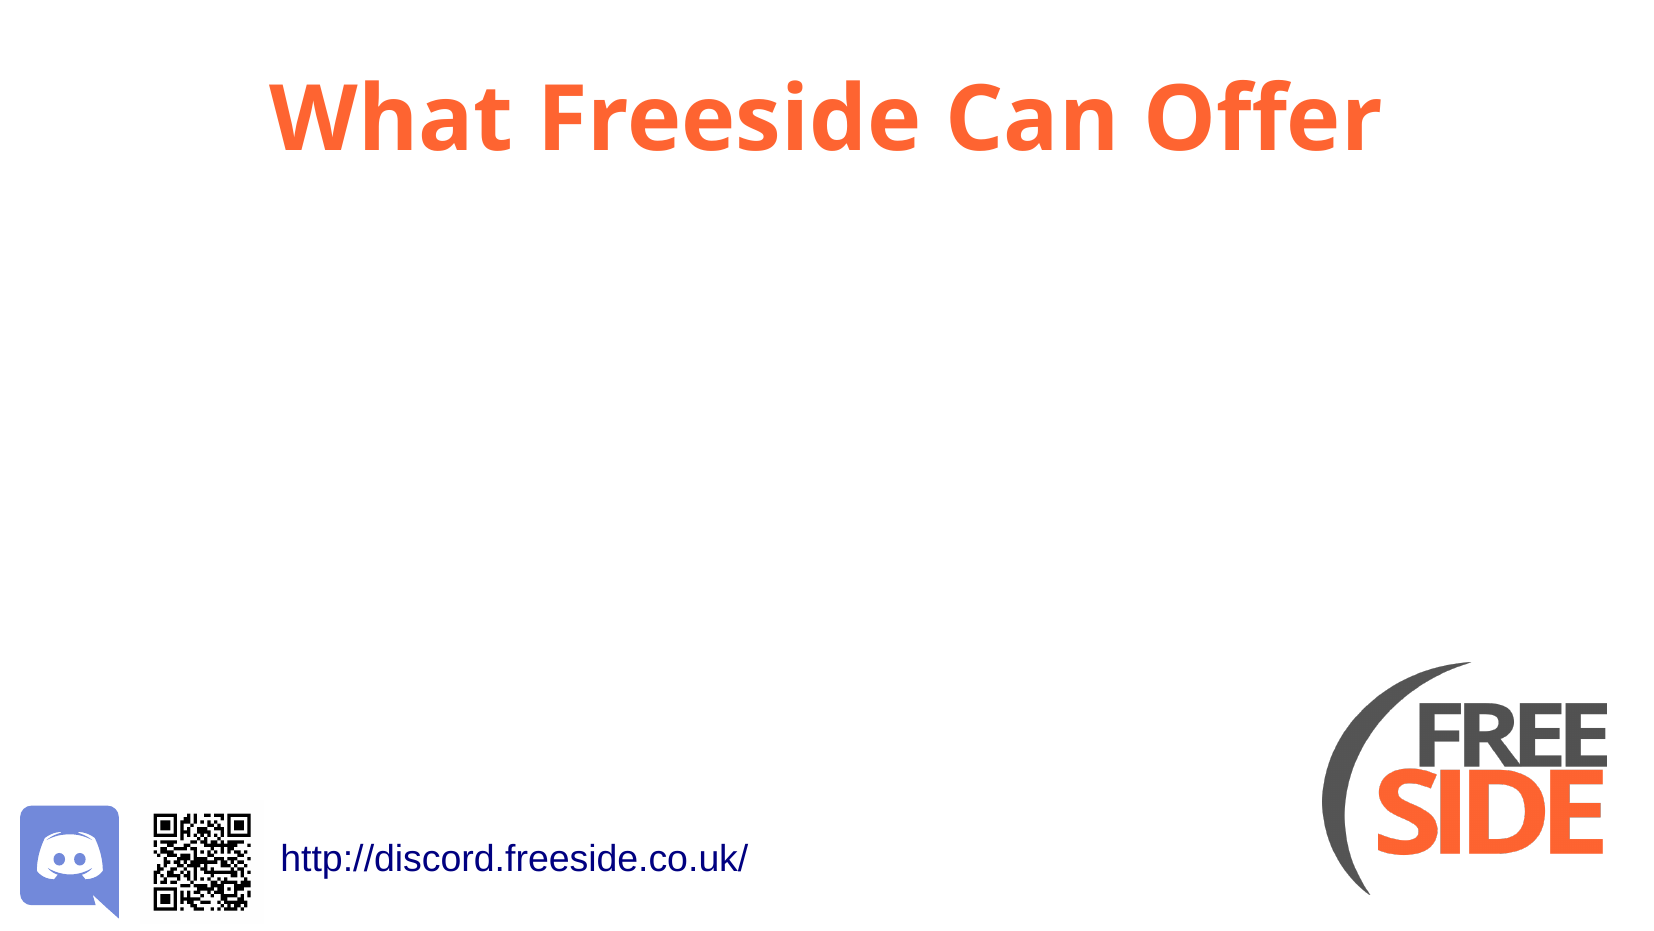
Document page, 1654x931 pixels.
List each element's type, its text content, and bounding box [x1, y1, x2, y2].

picture [1322, 662, 1607, 895]
picture [140, 800, 264, 924]
title What Freeside Can Offer [82, 37, 1571, 193]
